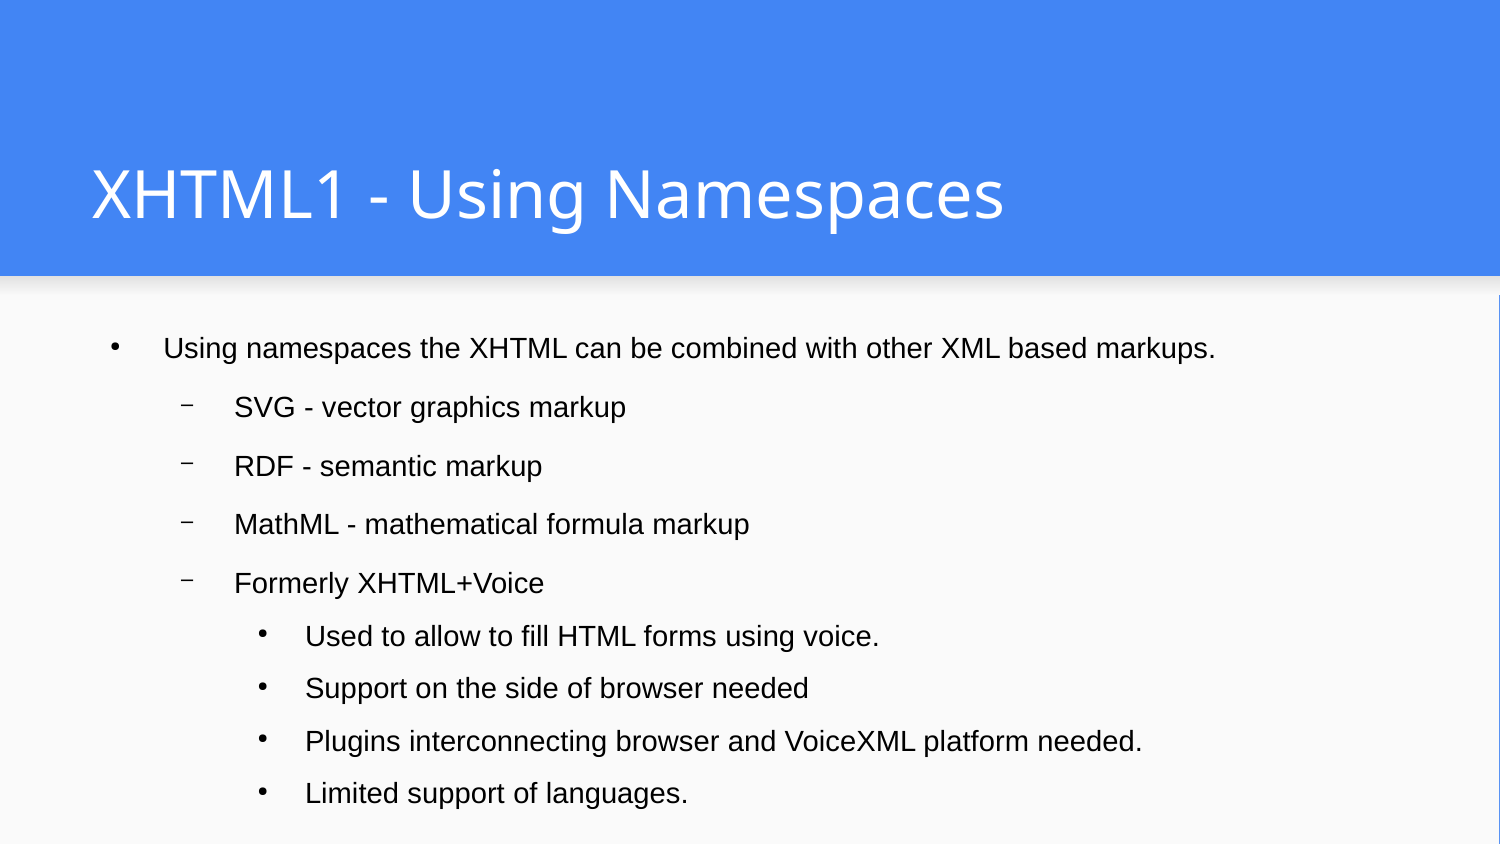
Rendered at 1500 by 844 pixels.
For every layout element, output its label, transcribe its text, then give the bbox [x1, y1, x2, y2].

list Using namespaces the XHTML can be combined with other XML based markups. SVG - vector graphics markup RDF - semantic markup MathML - mathematical formula markup Formerly XHTML+Voice Used to allow to fill HTML forms using voice. Support on the side of browser needed Plugins interconnecting browser and VoiceXML platform needed. Limited support of languages. [77, 314, 1427, 760]
title XHTML1 - Using Namespaces [77, 121, 1427, 248]
